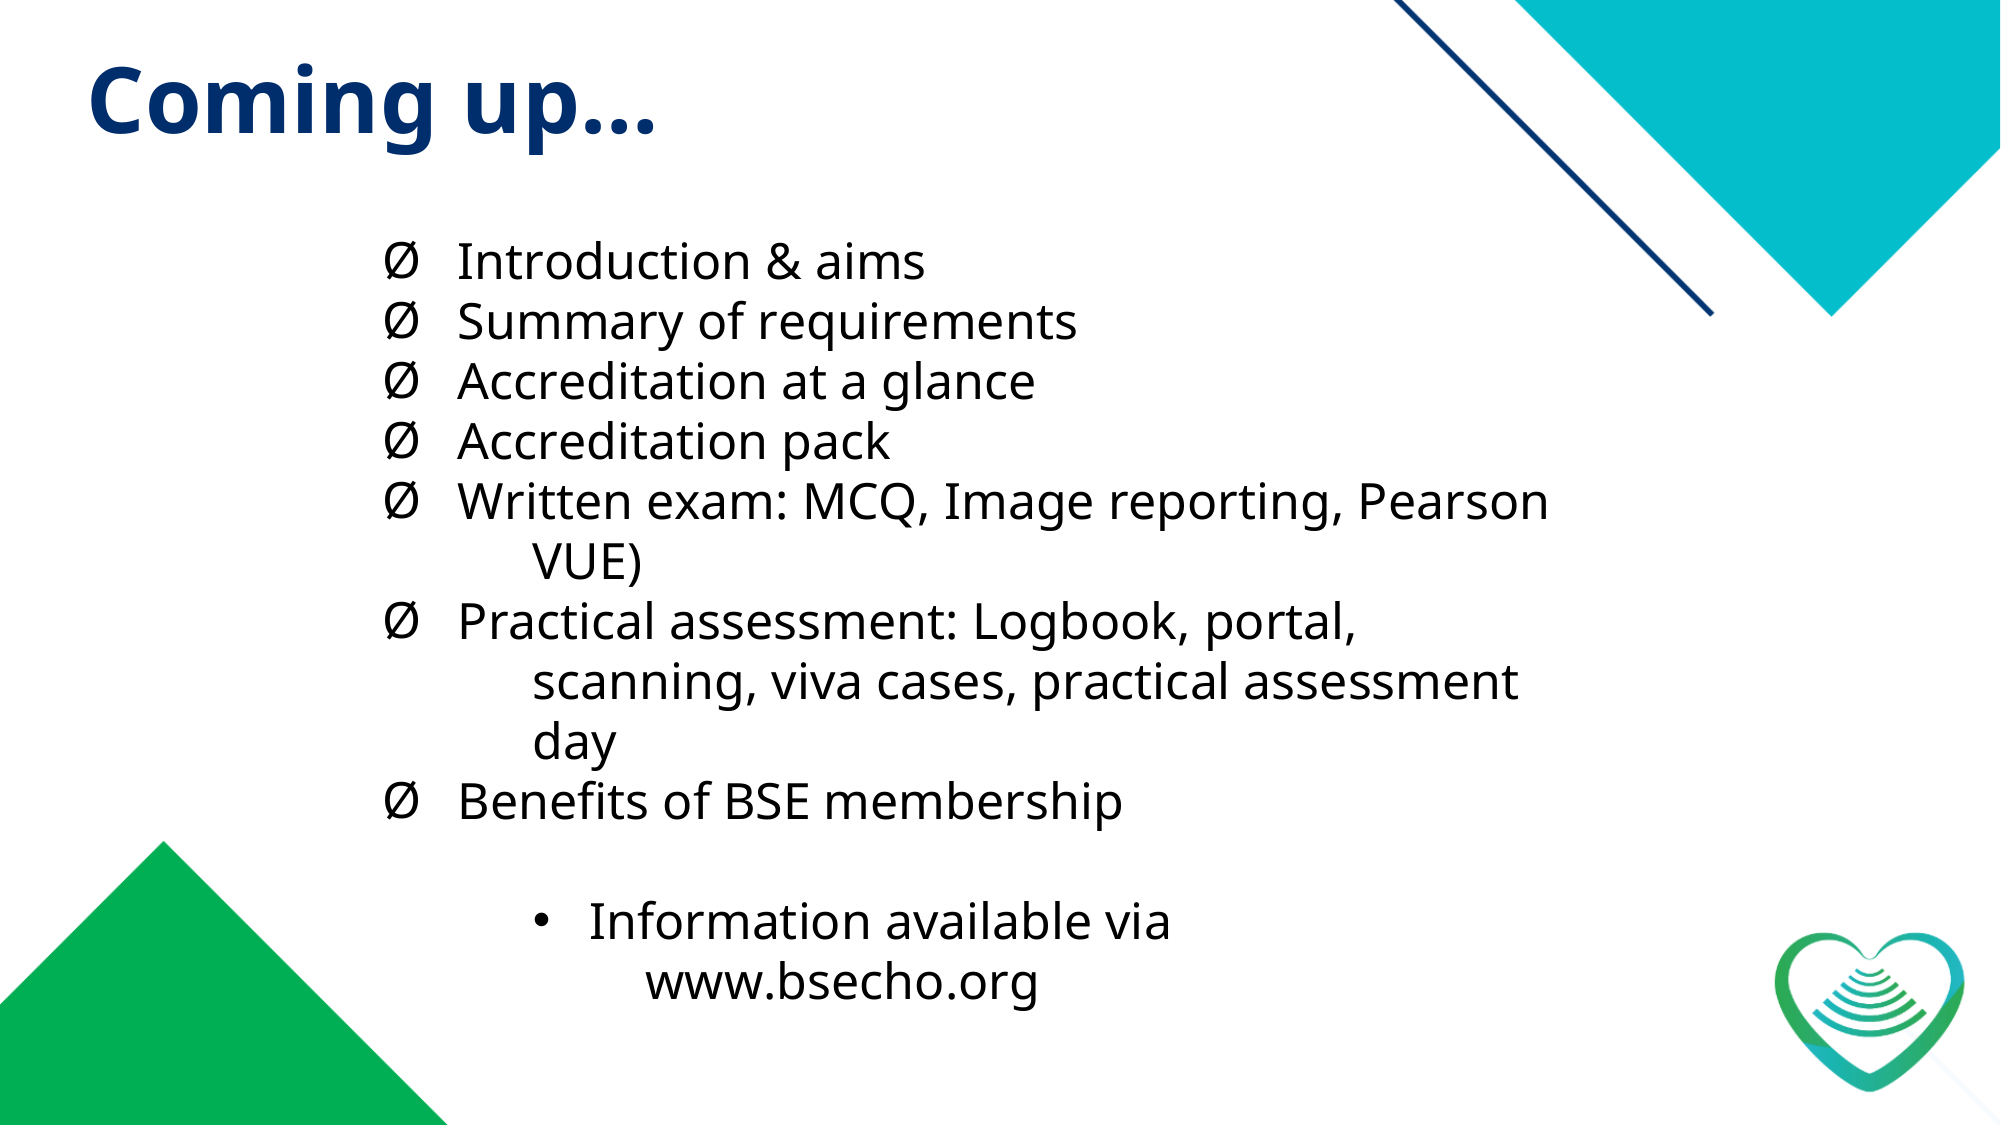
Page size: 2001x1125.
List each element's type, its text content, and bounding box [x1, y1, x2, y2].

title Coming up… [71, 46, 1797, 156]
text_box Introduction & aims Summary of requirements Accreditation at a glance Accreditation pack Written exam: MCQ, Image reporting, Pearson VUE) Practical assessment: Logbook, portal, scanning, viva cases, practical assessment day Benefits of BSE membership Information available via www.bsecho.org [367, 221, 1570, 1025]
